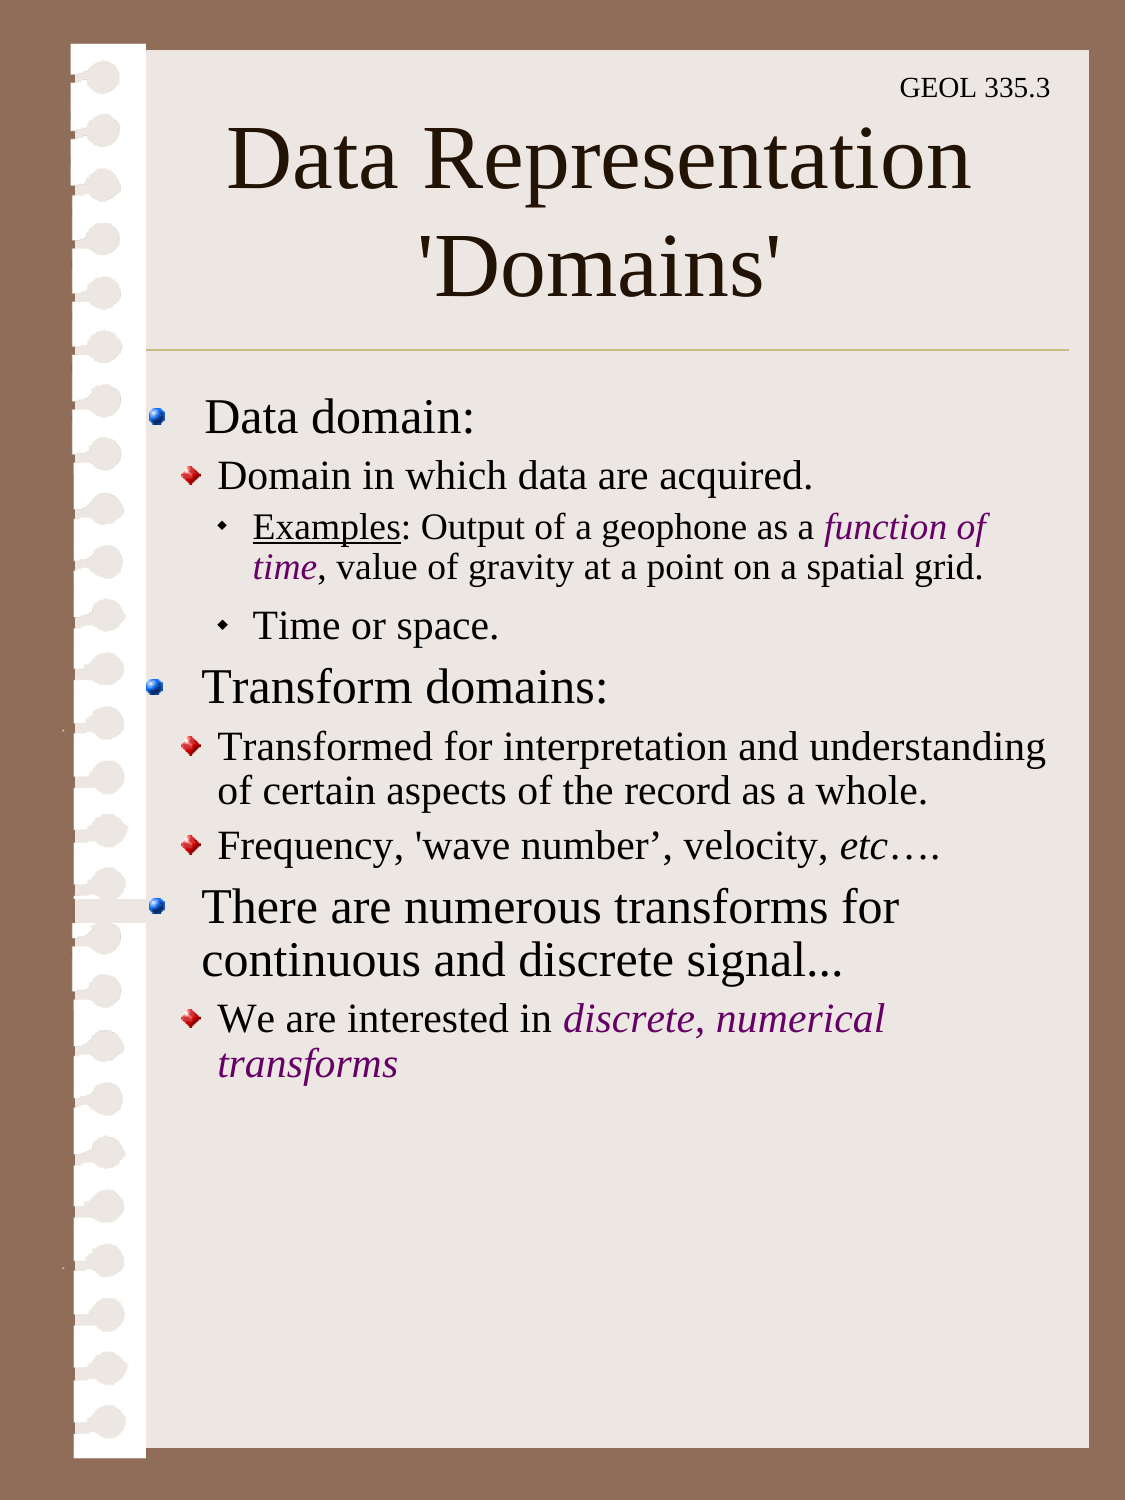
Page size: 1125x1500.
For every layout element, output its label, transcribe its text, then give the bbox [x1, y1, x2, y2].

list Data domain: Domain in which data are acquired. Examples: Output of a geophone as a function of time, value of gravity at a point on a spatial grid. Time or space. Transform domains: Transformed for interpretation and understanding of certain aspects of the record as a whole. Frequency, 'wave number’, velocity, etc…. There are numerous transforms for continuous and discrete signal... We are interested in discrete, numerical transforms [131, 383, 1069, 1201]
title Data Representation 'Domains' [131, 83, 1069, 334]
